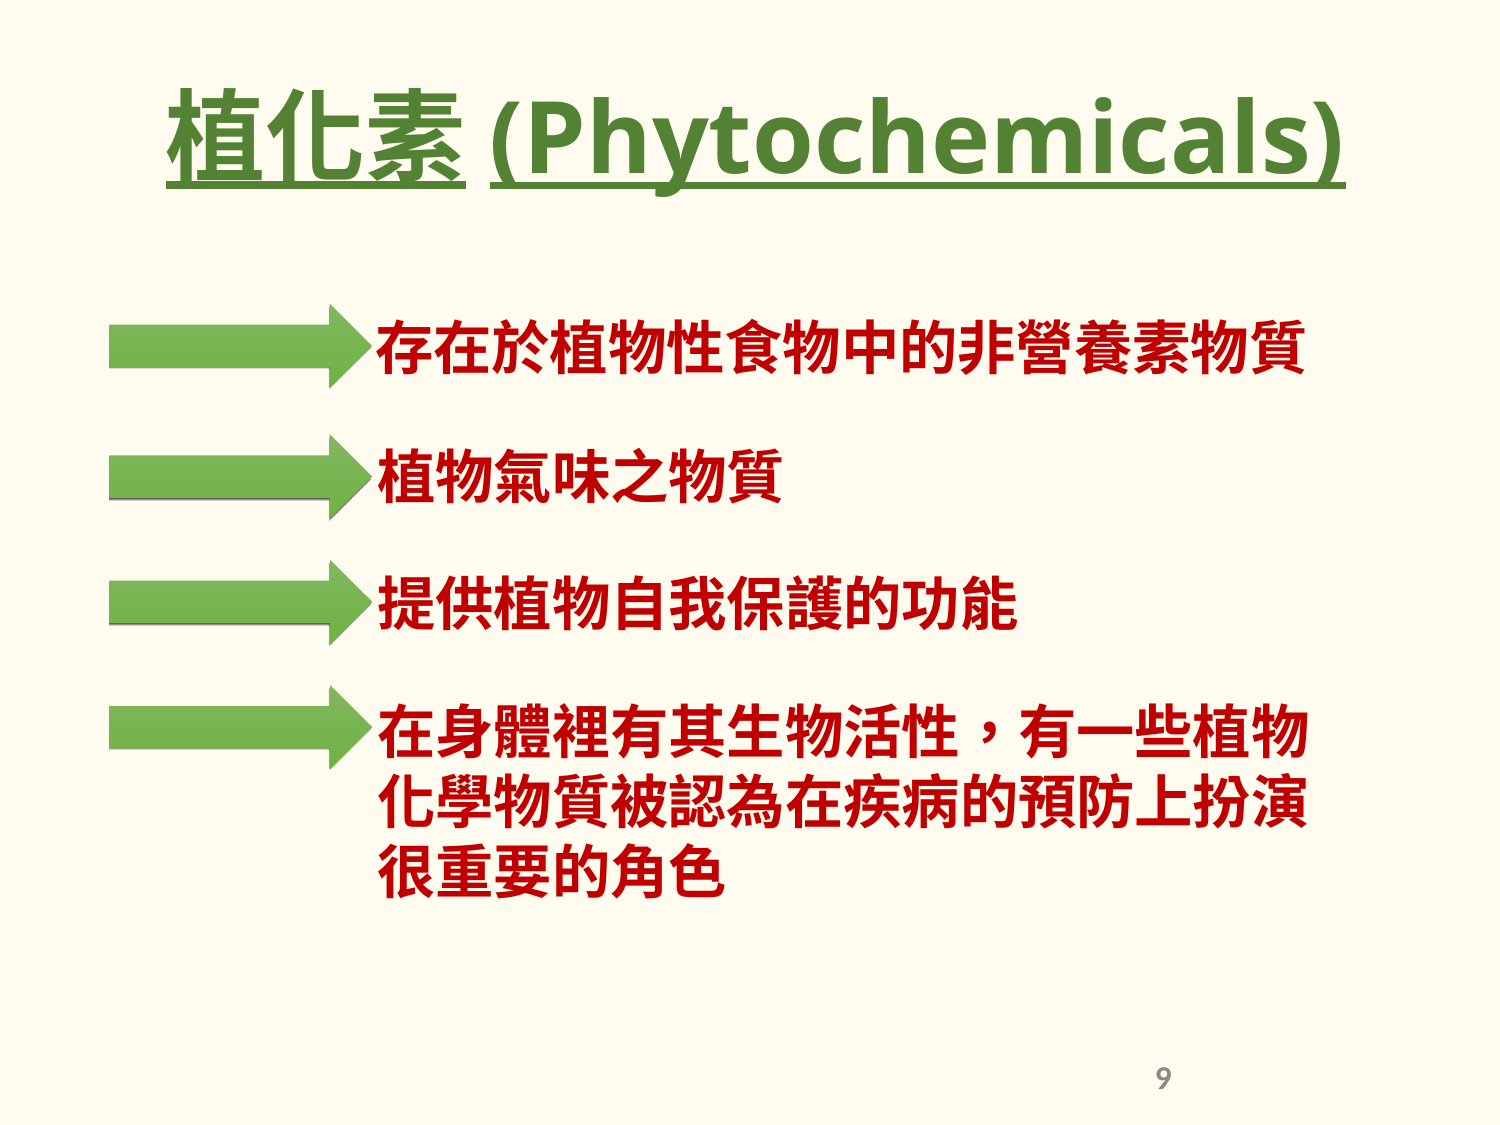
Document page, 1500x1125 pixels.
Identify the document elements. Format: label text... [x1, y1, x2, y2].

text_box 植物氣味之物質 [362, 432, 1245, 519]
text_box 植化素(Phytochemicals) [64, 66, 1447, 203]
text_box 9 [1139, 1046, 1478, 1107]
text_box 存在於植物性食物中的非營養素物質 [360, 303, 1377, 390]
text_box [109, 684, 362, 770]
text_box [109, 434, 362, 519]
text_box [109, 303, 373, 389]
text_box 提供植物自我保護的功能 [362, 559, 1377, 646]
text_box 在身體裡有其生物活性，有一些植物化學物質被認為在疾病的預防上扮演很重要的角色 [362, 687, 1377, 916]
text_box [109, 506, 362, 645]
